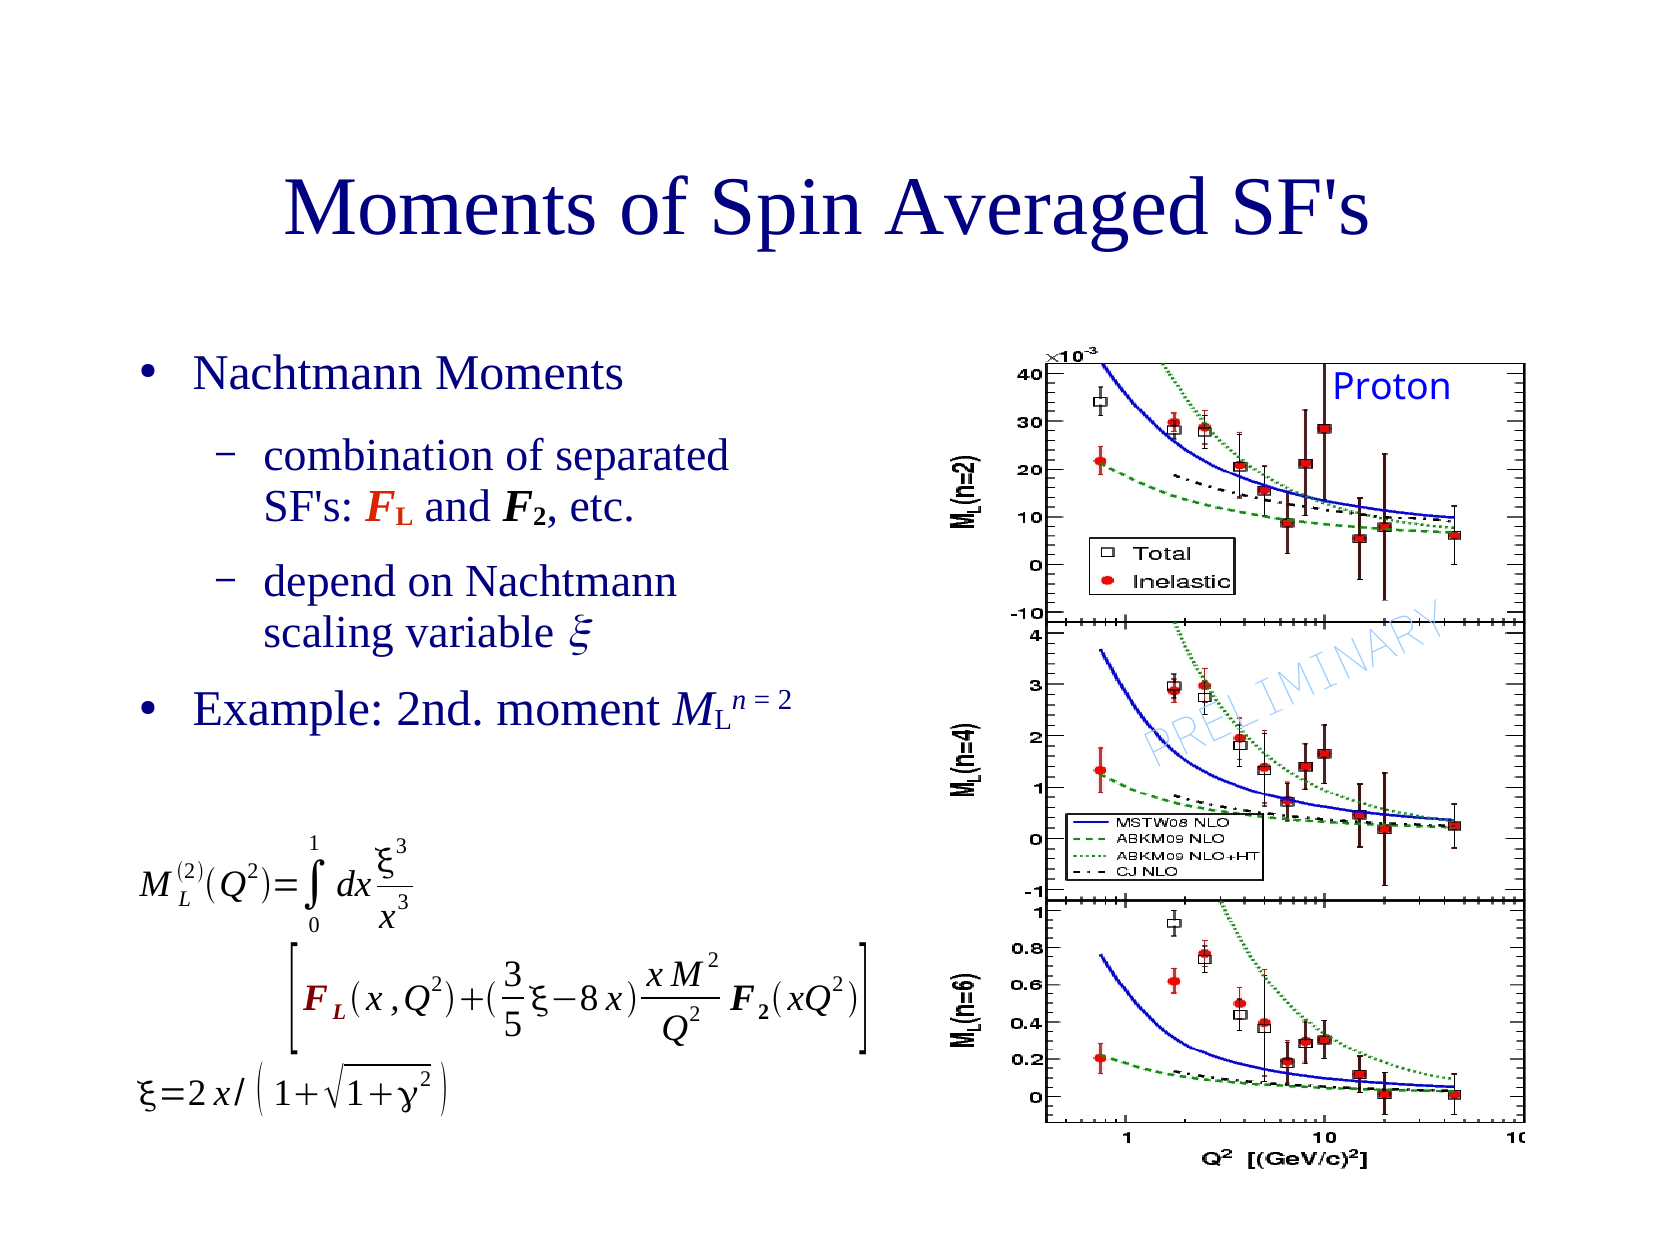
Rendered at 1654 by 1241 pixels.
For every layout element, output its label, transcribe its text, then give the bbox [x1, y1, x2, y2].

text_box Proton [1332, 359, 1450, 403]
picture [945, 345, 1526, 1178]
list Nachtmann Moments combination of separated SF's: FL and F2, etc. depend on Nachtmann scaling variable  Example: 2nd. moment MLn = 2 [121, 344, 811, 799]
chart [128, 829, 879, 1118]
title Moments of Spin Averaged SF's [121, 102, 1534, 311]
text_box PRELIMINARY [1134, 582, 1453, 773]
